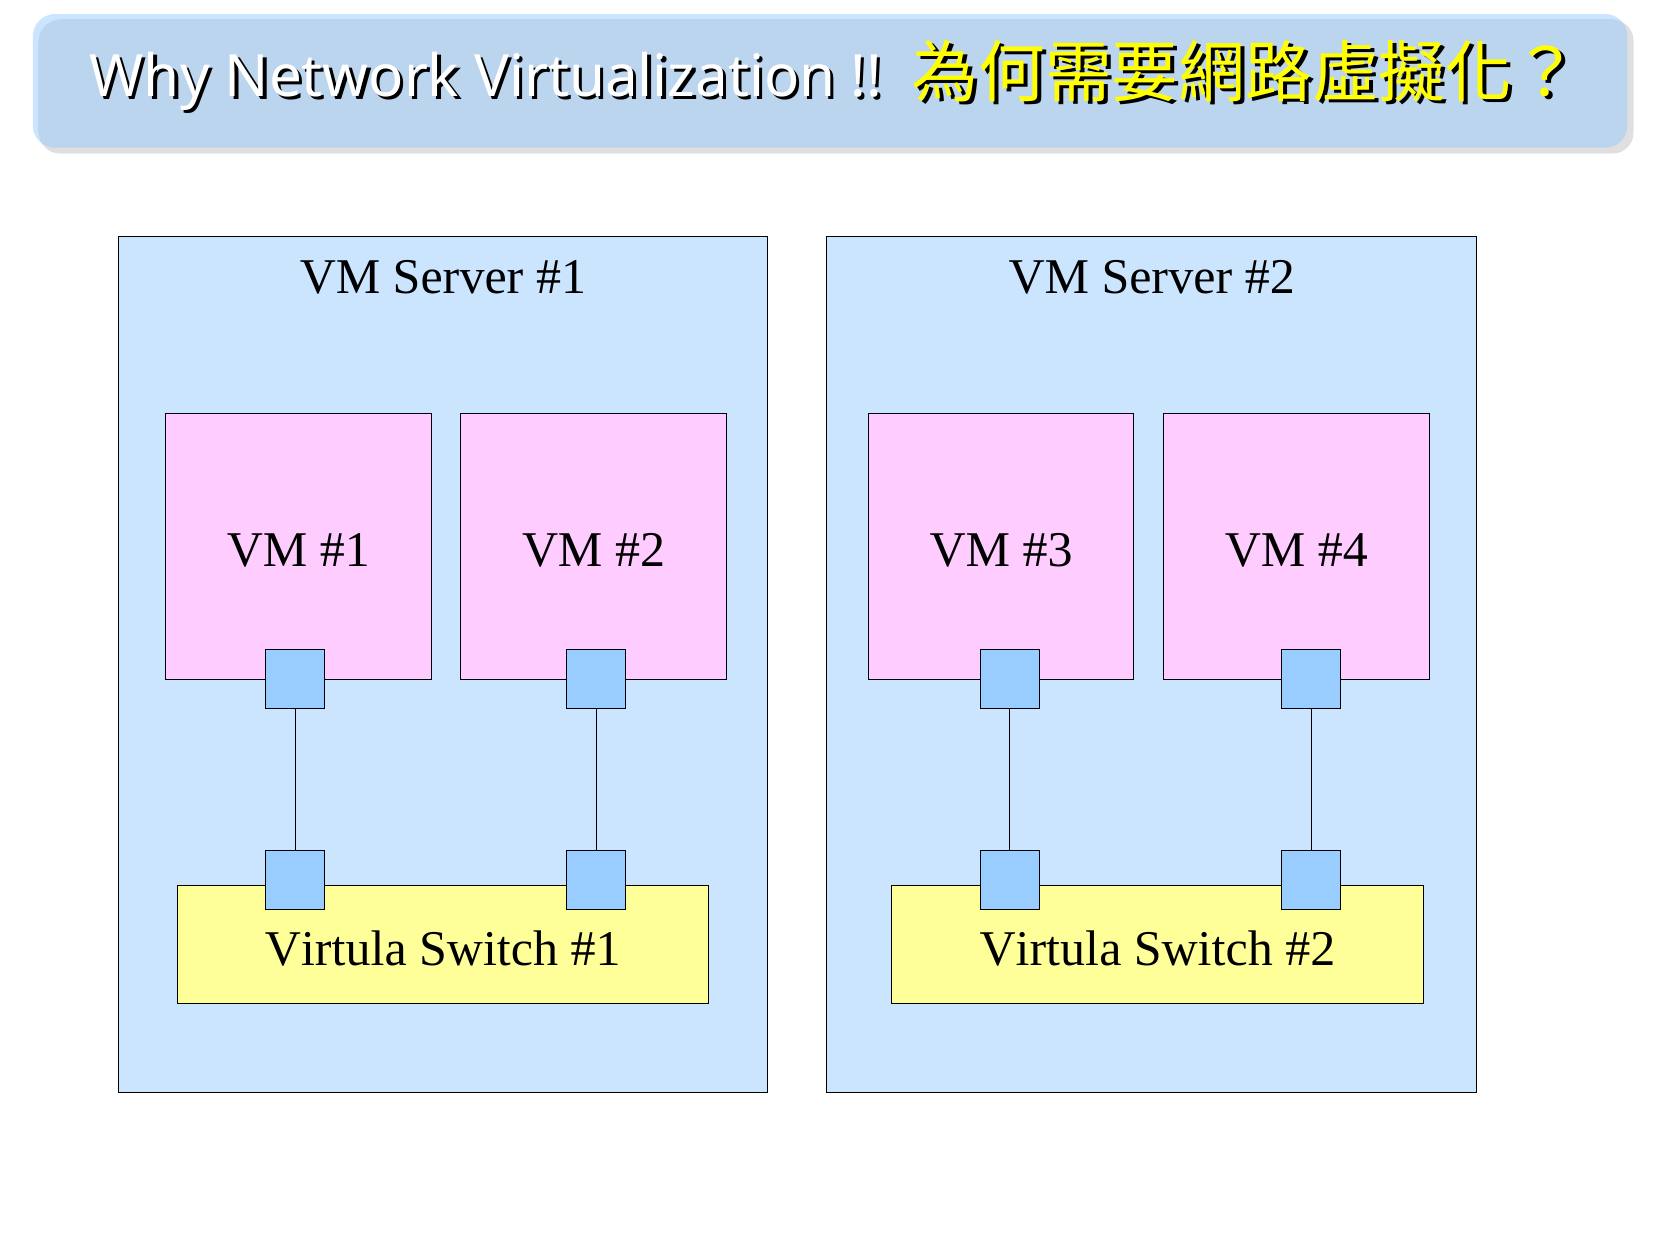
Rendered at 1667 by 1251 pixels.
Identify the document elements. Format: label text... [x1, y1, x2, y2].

text_box [980, 649, 1040, 709]
text_box VM #2 [460, 413, 727, 680]
text_box VM #4 [1163, 413, 1430, 680]
text_box Why Network Virtualization !! 為何需要網路虛擬化？ [2, 0, 1667, 148]
text_box [265, 649, 325, 709]
text_box Virtula Switch #1 [177, 885, 709, 1004]
text_box VM Server #1 [118, 236, 768, 1093]
text_box VM #3 [868, 413, 1134, 680]
text_box VM Server #2 [826, 236, 1477, 1093]
text_box [265, 850, 325, 910]
text_box [566, 649, 626, 709]
text_box Virtula Switch #2 [891, 885, 1424, 1004]
text_box [566, 850, 626, 910]
text_box VM #1 [165, 413, 432, 680]
text_box [1281, 850, 1341, 910]
text_box [980, 850, 1040, 910]
text_box [1281, 649, 1341, 709]
